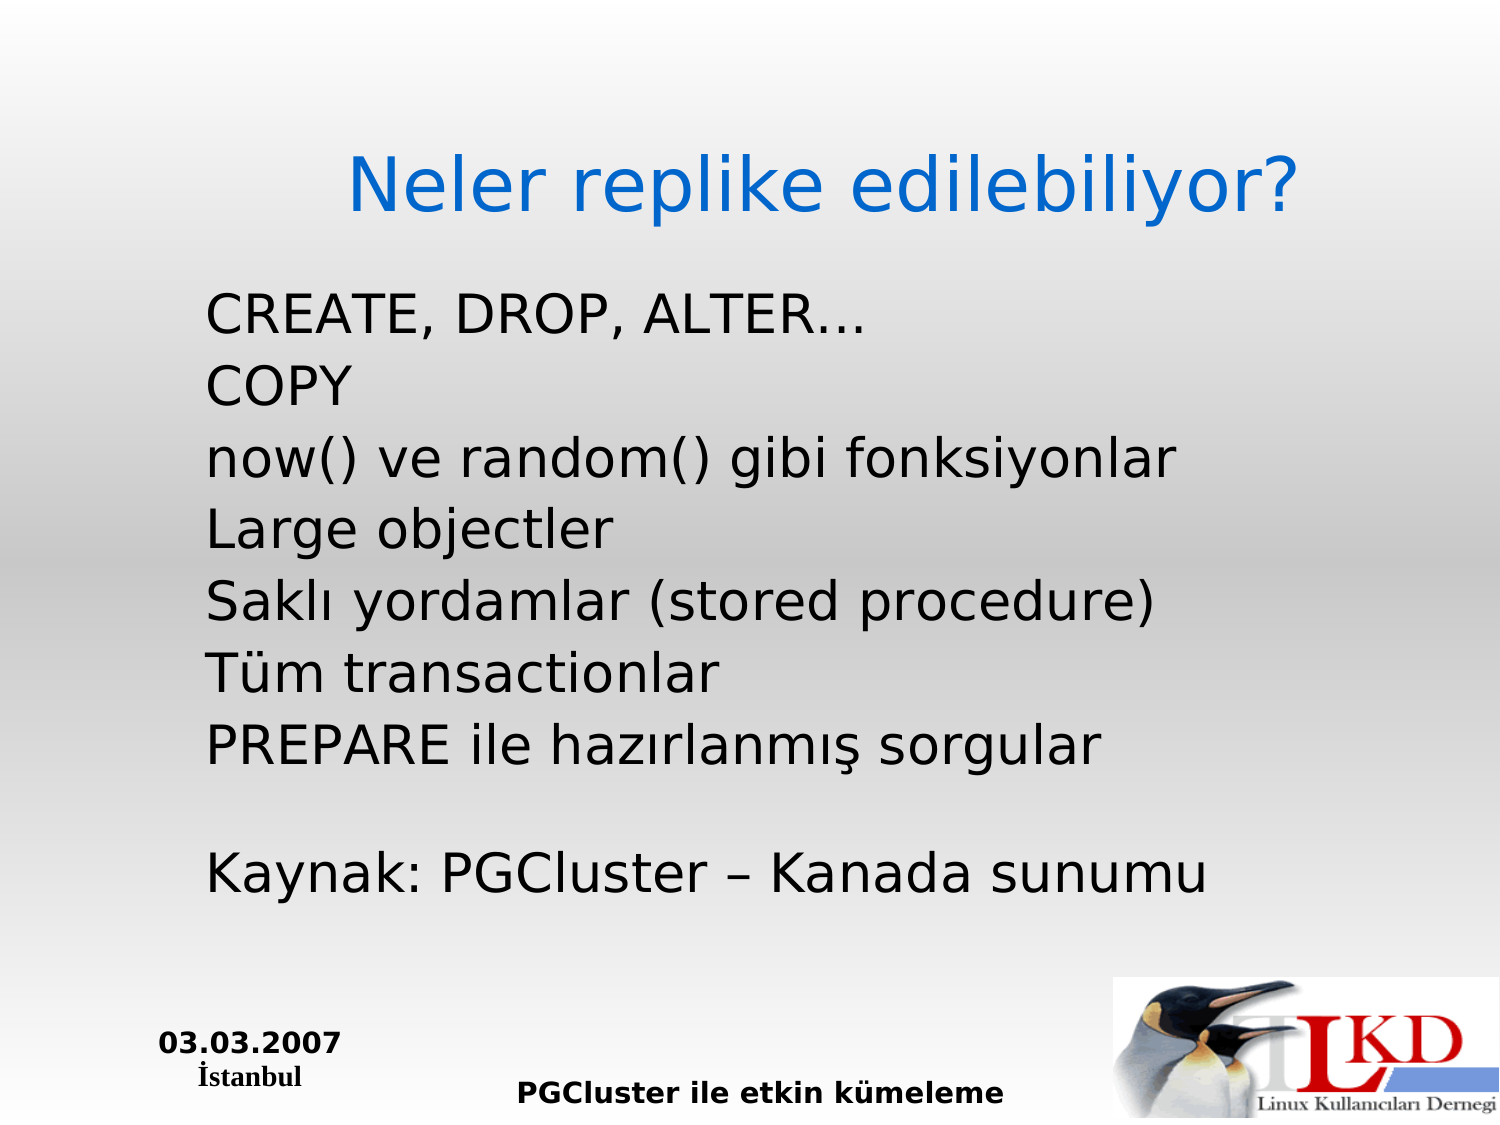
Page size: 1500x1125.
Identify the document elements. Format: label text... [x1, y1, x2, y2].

text_box [202, 415, 1491, 1023]
title Neler replike edilebiliyor? [224, 49, 1425, 237]
list CREATE, DROP, ALTER... COPY now() ve random() gibi fonksiyonlar Large objectler Saklı yordamlar (stored procedure) Tüm transactionlar PREPARE ile hazırlanmış sorgular Kaynak: PGCluster – Kanada sunumu [190, 280, 1416, 919]
picture [1113, 977, 1499, 1118]
